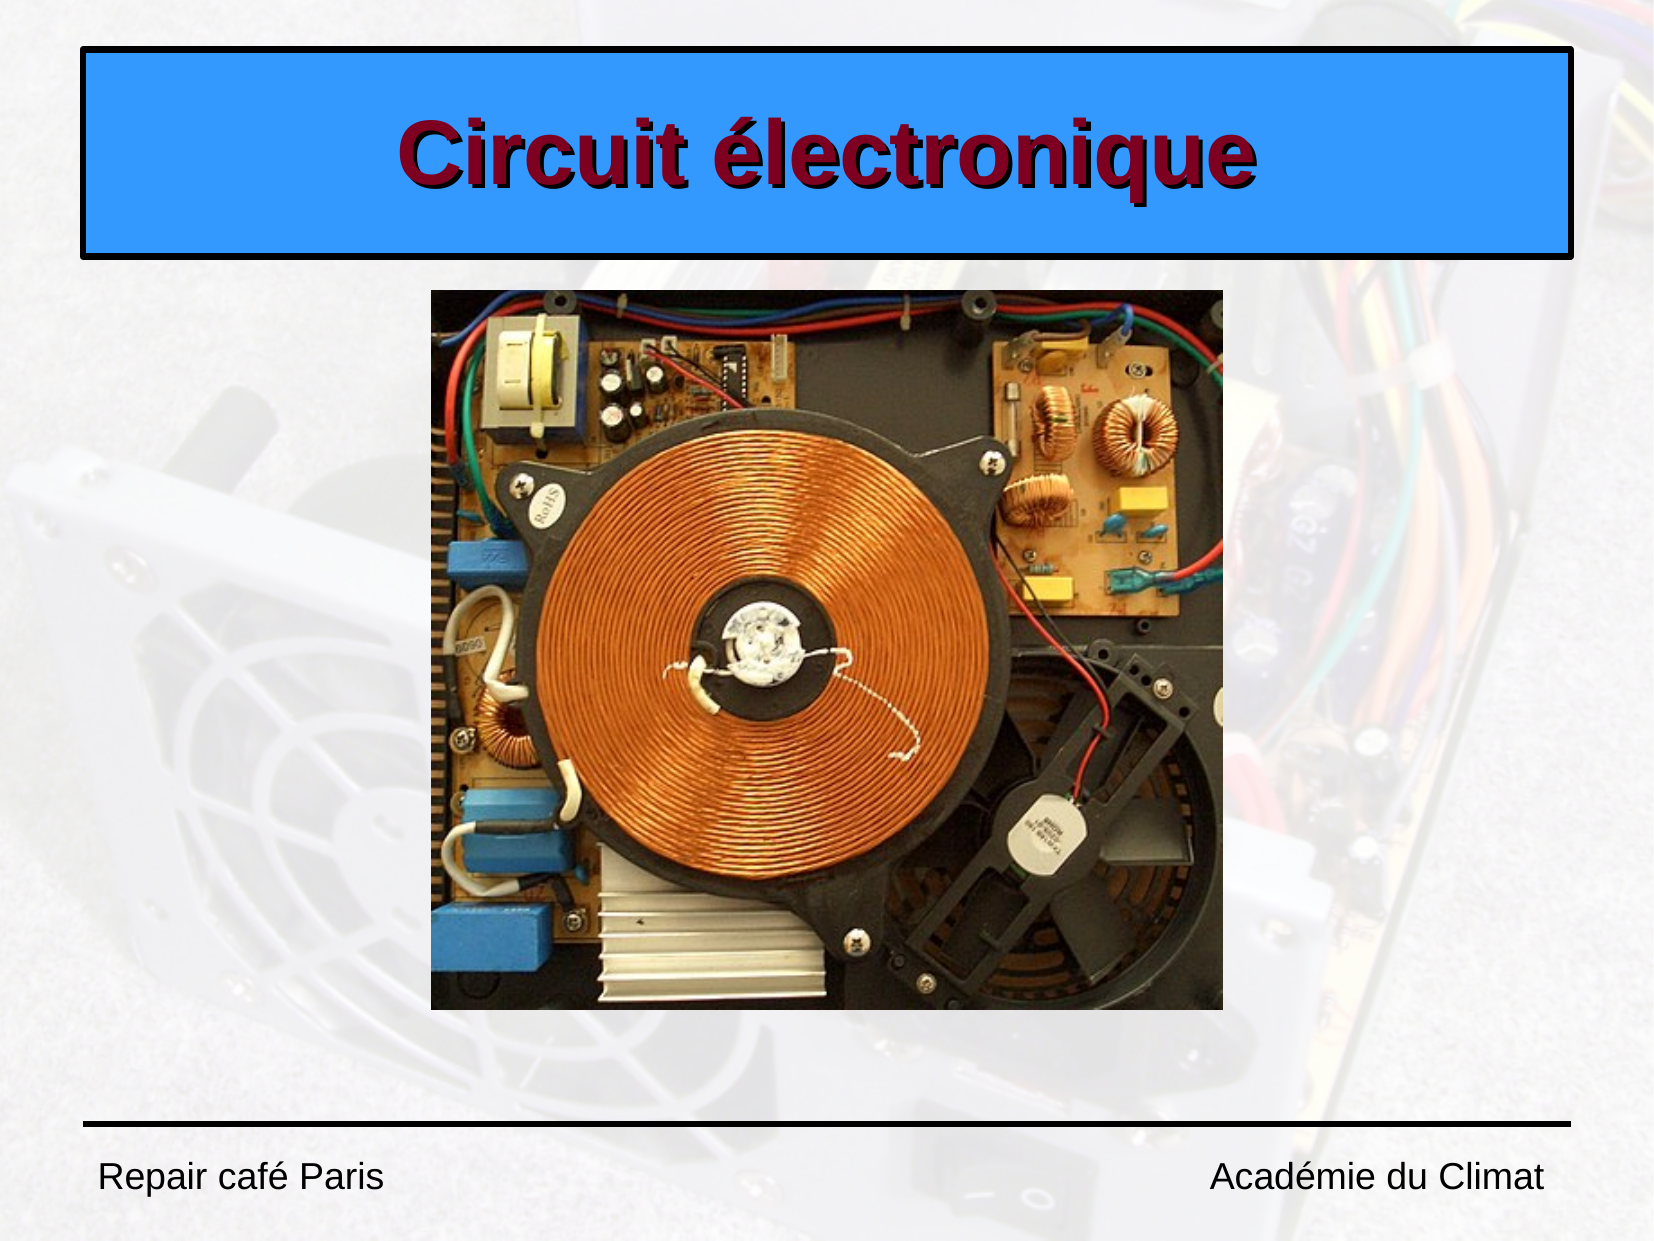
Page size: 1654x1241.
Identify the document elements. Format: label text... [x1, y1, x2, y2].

title Circuit électronique [82, 49, 1571, 257]
text_box Repair café Paris Académie du Climat [82, 1147, 1571, 1205]
picture [0, 0, 1654, 1241]
